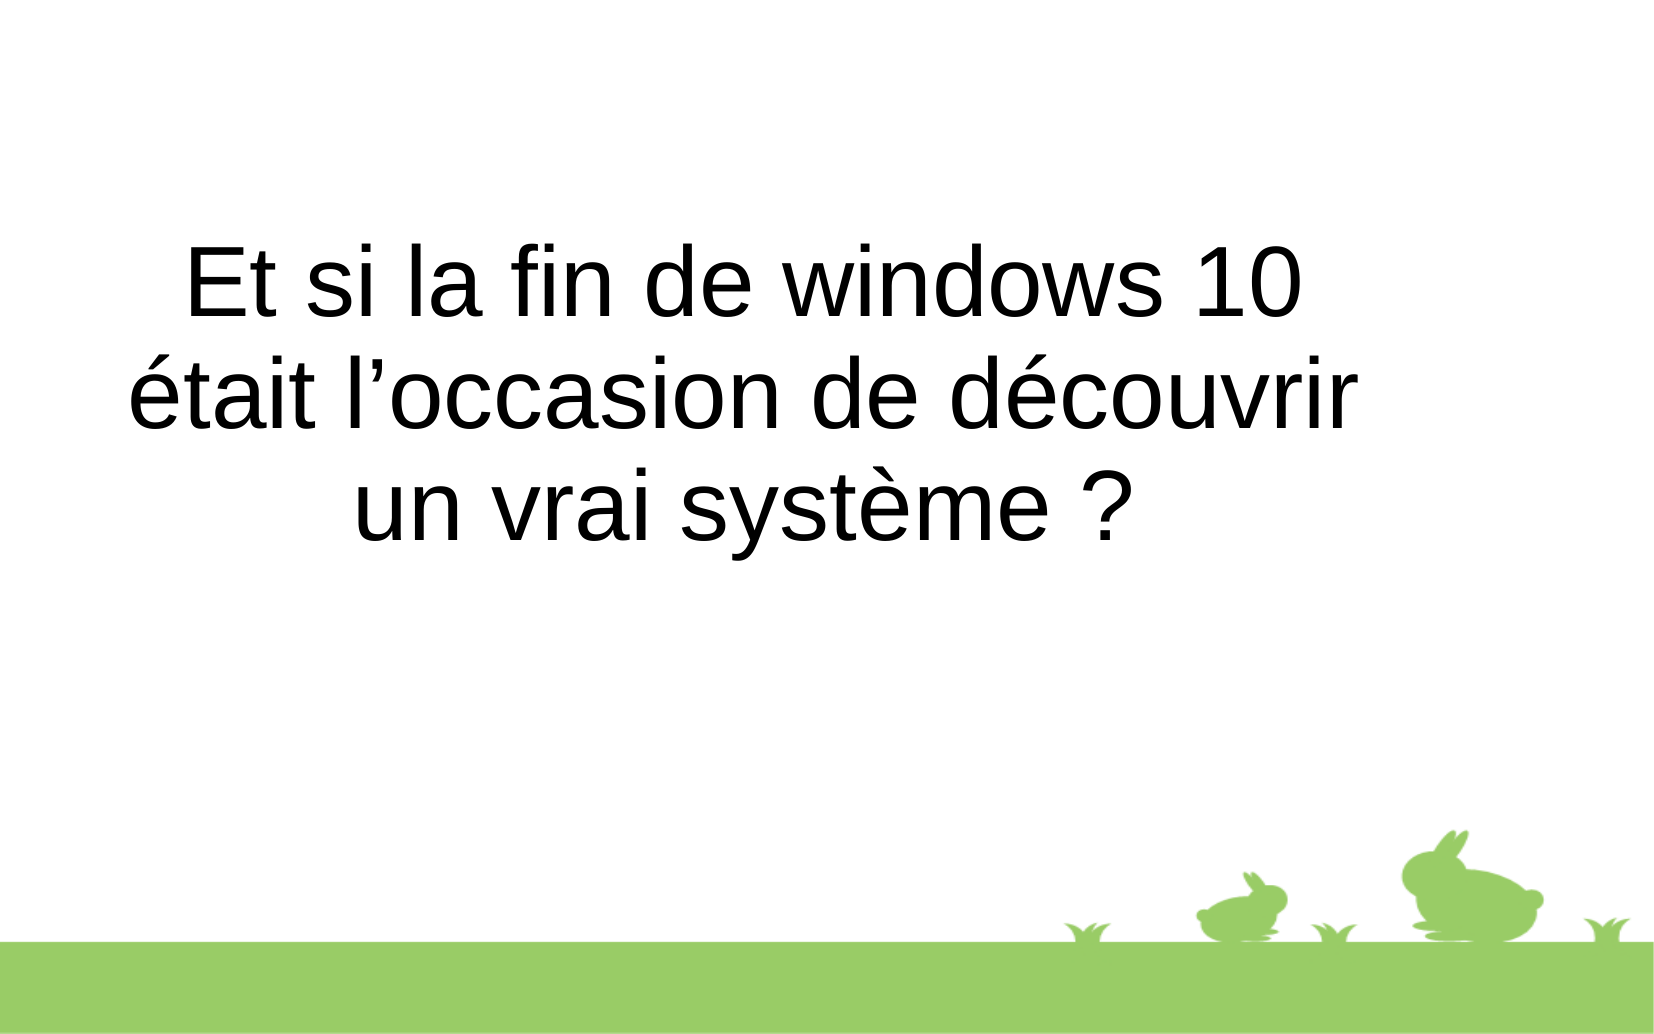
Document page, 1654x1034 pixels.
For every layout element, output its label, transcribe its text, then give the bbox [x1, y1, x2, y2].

text_box Et si la fin de windows 10 était l’occasion de découvrir un vrai système ? [106, 39, 1382, 748]
picture [0, 0, 1654, 1034]
